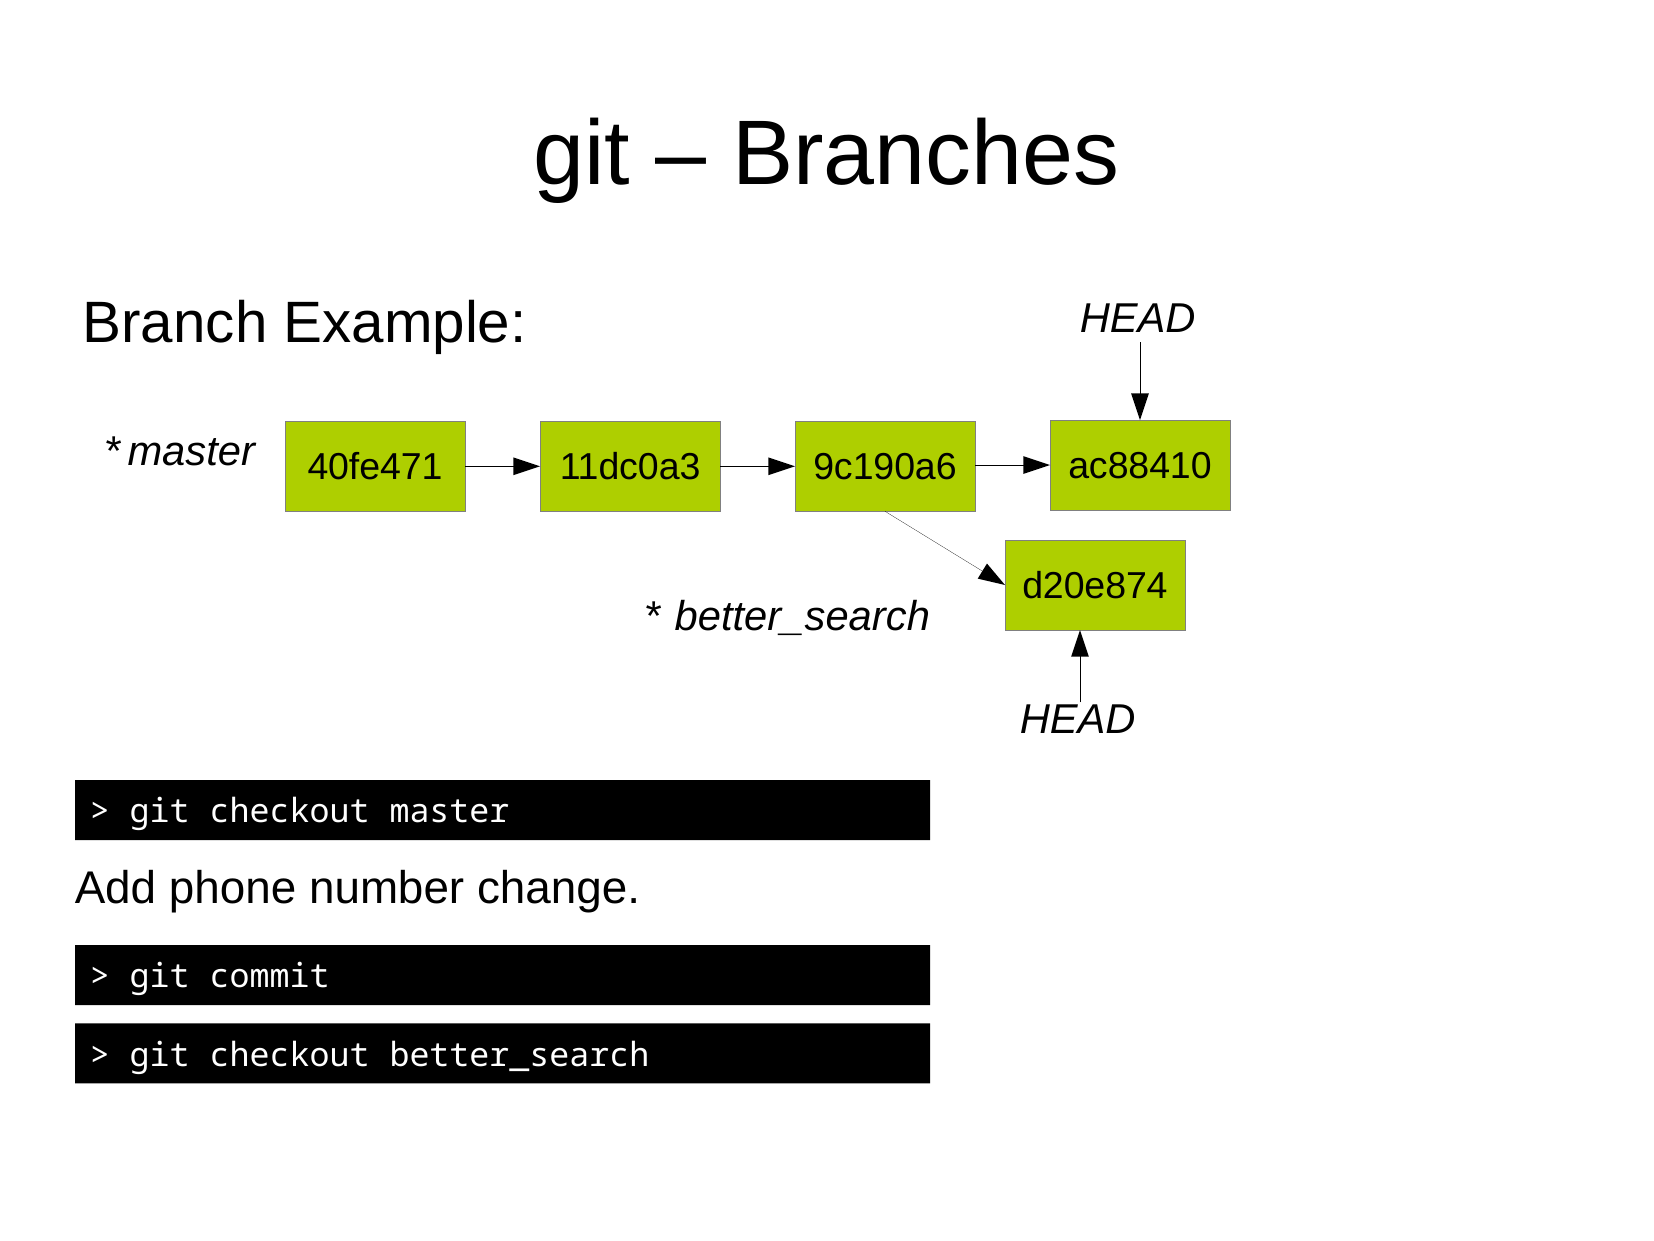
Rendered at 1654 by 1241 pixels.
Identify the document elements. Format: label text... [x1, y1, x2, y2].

text_box > git commit [75, 945, 931, 1002]
text_box * [75, 420, 136, 482]
text_box > git checkout better_search [75, 1023, 931, 1081]
text_box d20e874 [1005, 540, 1186, 631]
title git – Branches [82, 49, 1571, 257]
text_box Add phone number change. [60, 855, 706, 922]
text_box ac88410 [1050, 420, 1231, 511]
text_box HEAD [1065, 287, 1246, 349]
text_box better_search [676, 585, 946, 647]
text_box HEAD [1005, 688, 1186, 751]
text_box 11dc0a3 [540, 421, 721, 512]
text_box master [136, 420, 271, 482]
text_box 40fe471 [285, 421, 466, 512]
text_box > git checkout master [75, 780, 931, 837]
list Branch Example: [82, 290, 751, 376]
text_box 9c190a6 [795, 421, 976, 512]
text_box * [615, 585, 676, 647]
